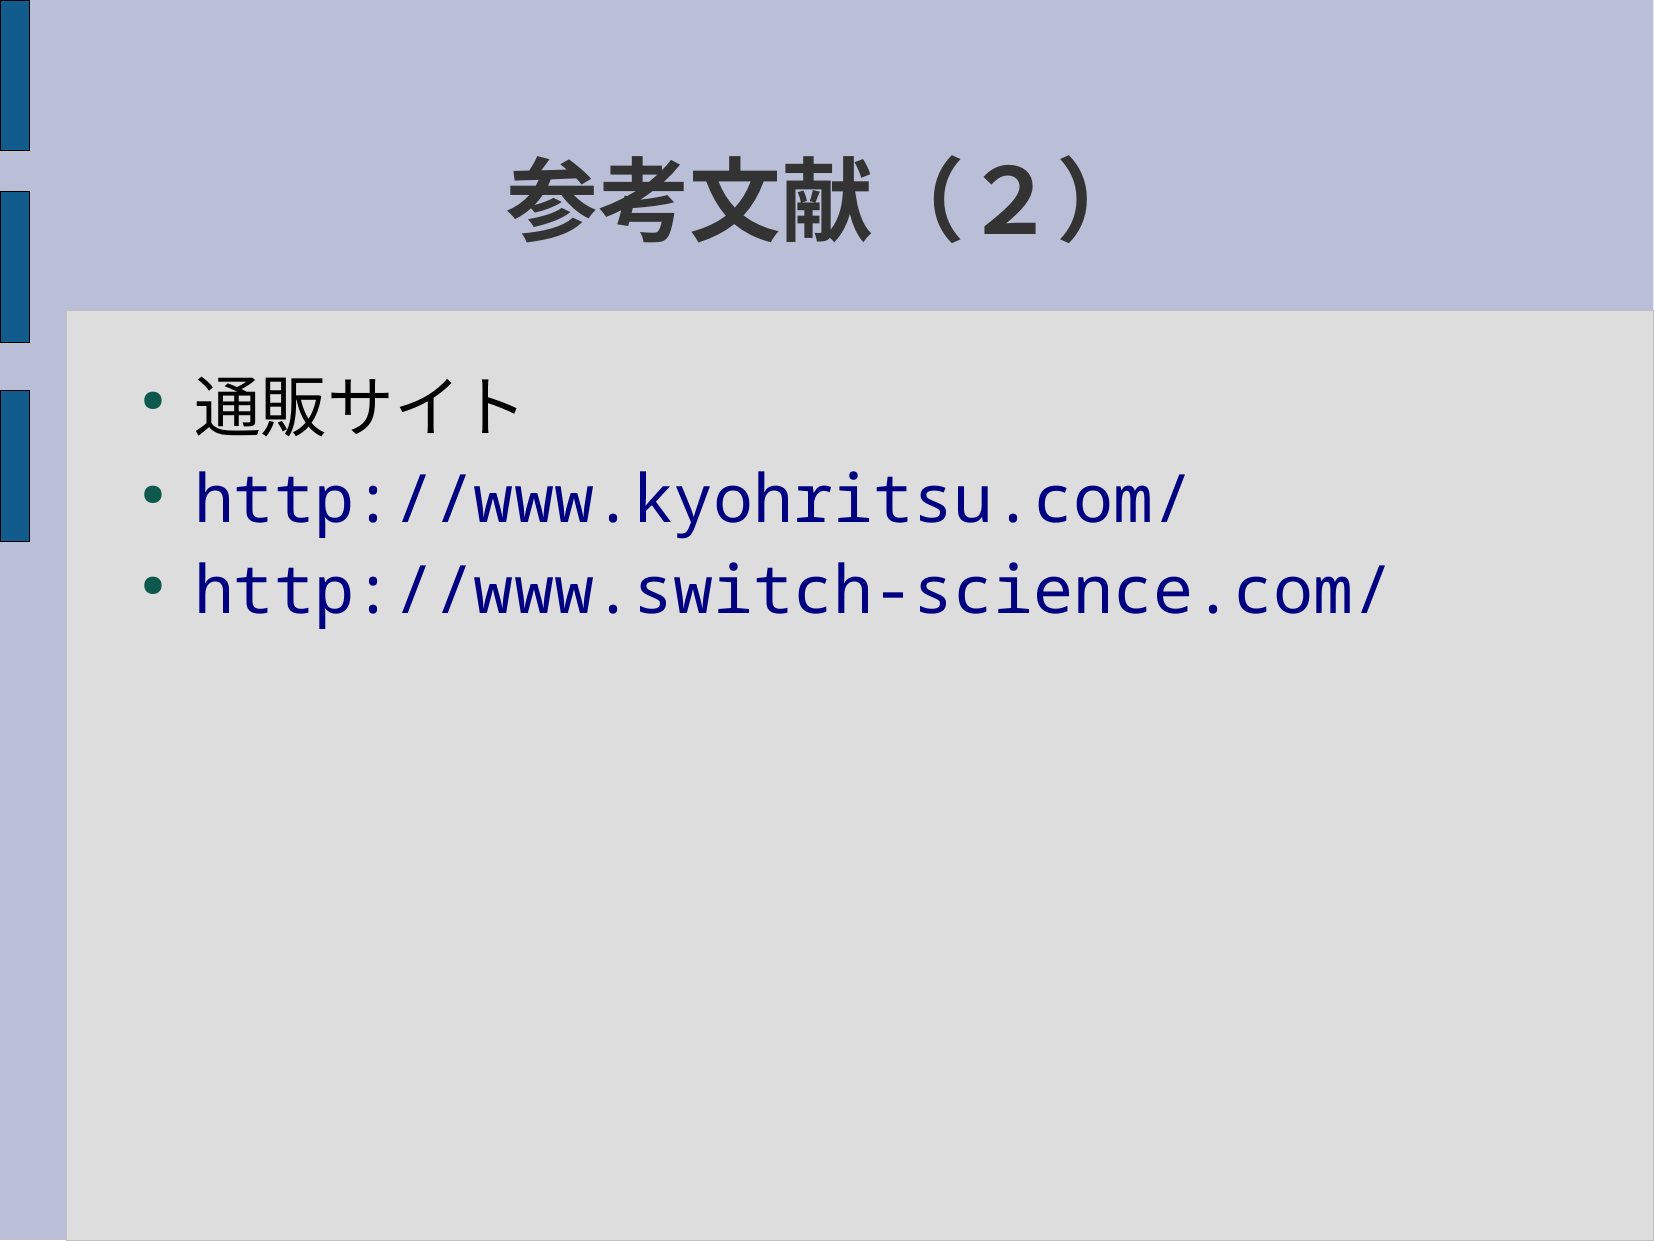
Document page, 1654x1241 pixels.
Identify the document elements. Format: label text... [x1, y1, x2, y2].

title 参考文献（２） [121, 98, 1534, 291]
list 通販サイト http://www.kyohritsu.com/ http://www.switch-science.com/ [123, 354, 1536, 1121]
